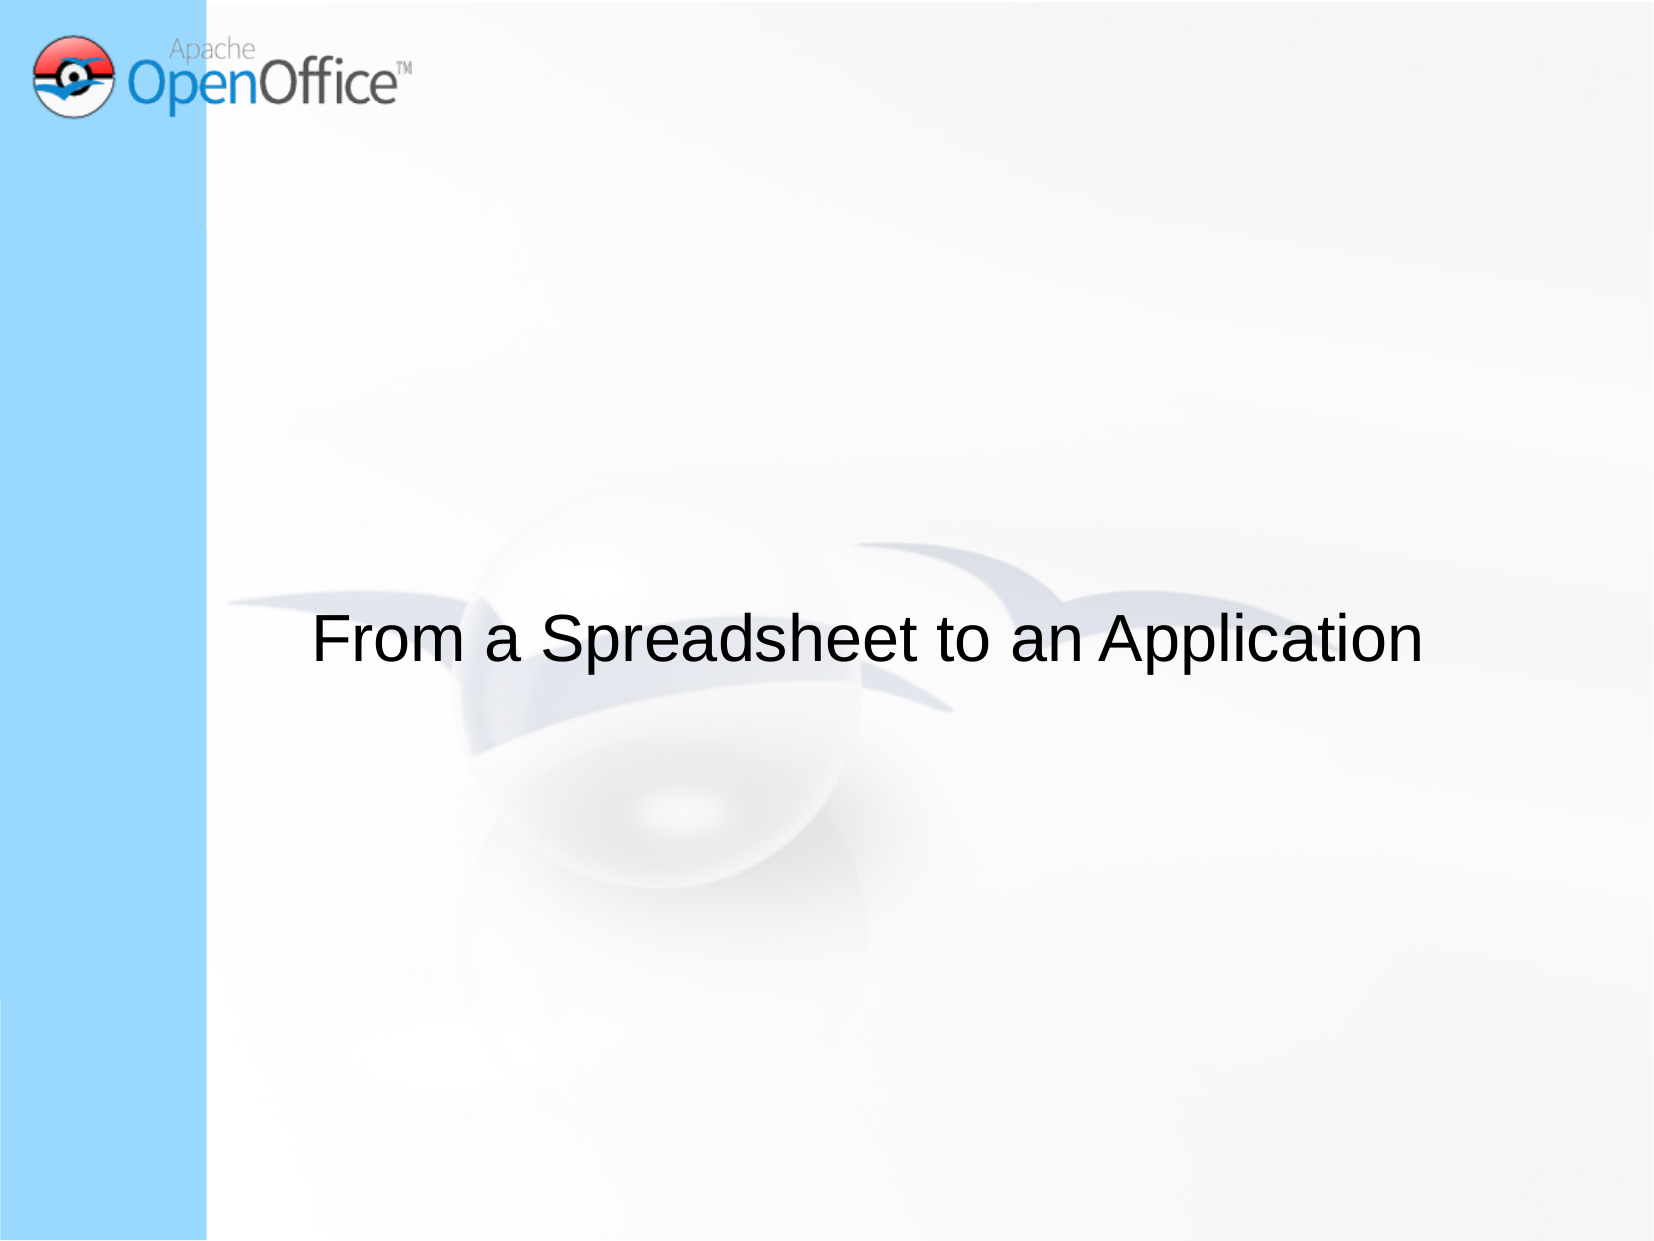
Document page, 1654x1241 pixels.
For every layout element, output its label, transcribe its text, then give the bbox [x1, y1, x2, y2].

subtitle From a Spreadsheet to an Application [165, 108, 1571, 1168]
picture [31, 2, 1654, 1241]
